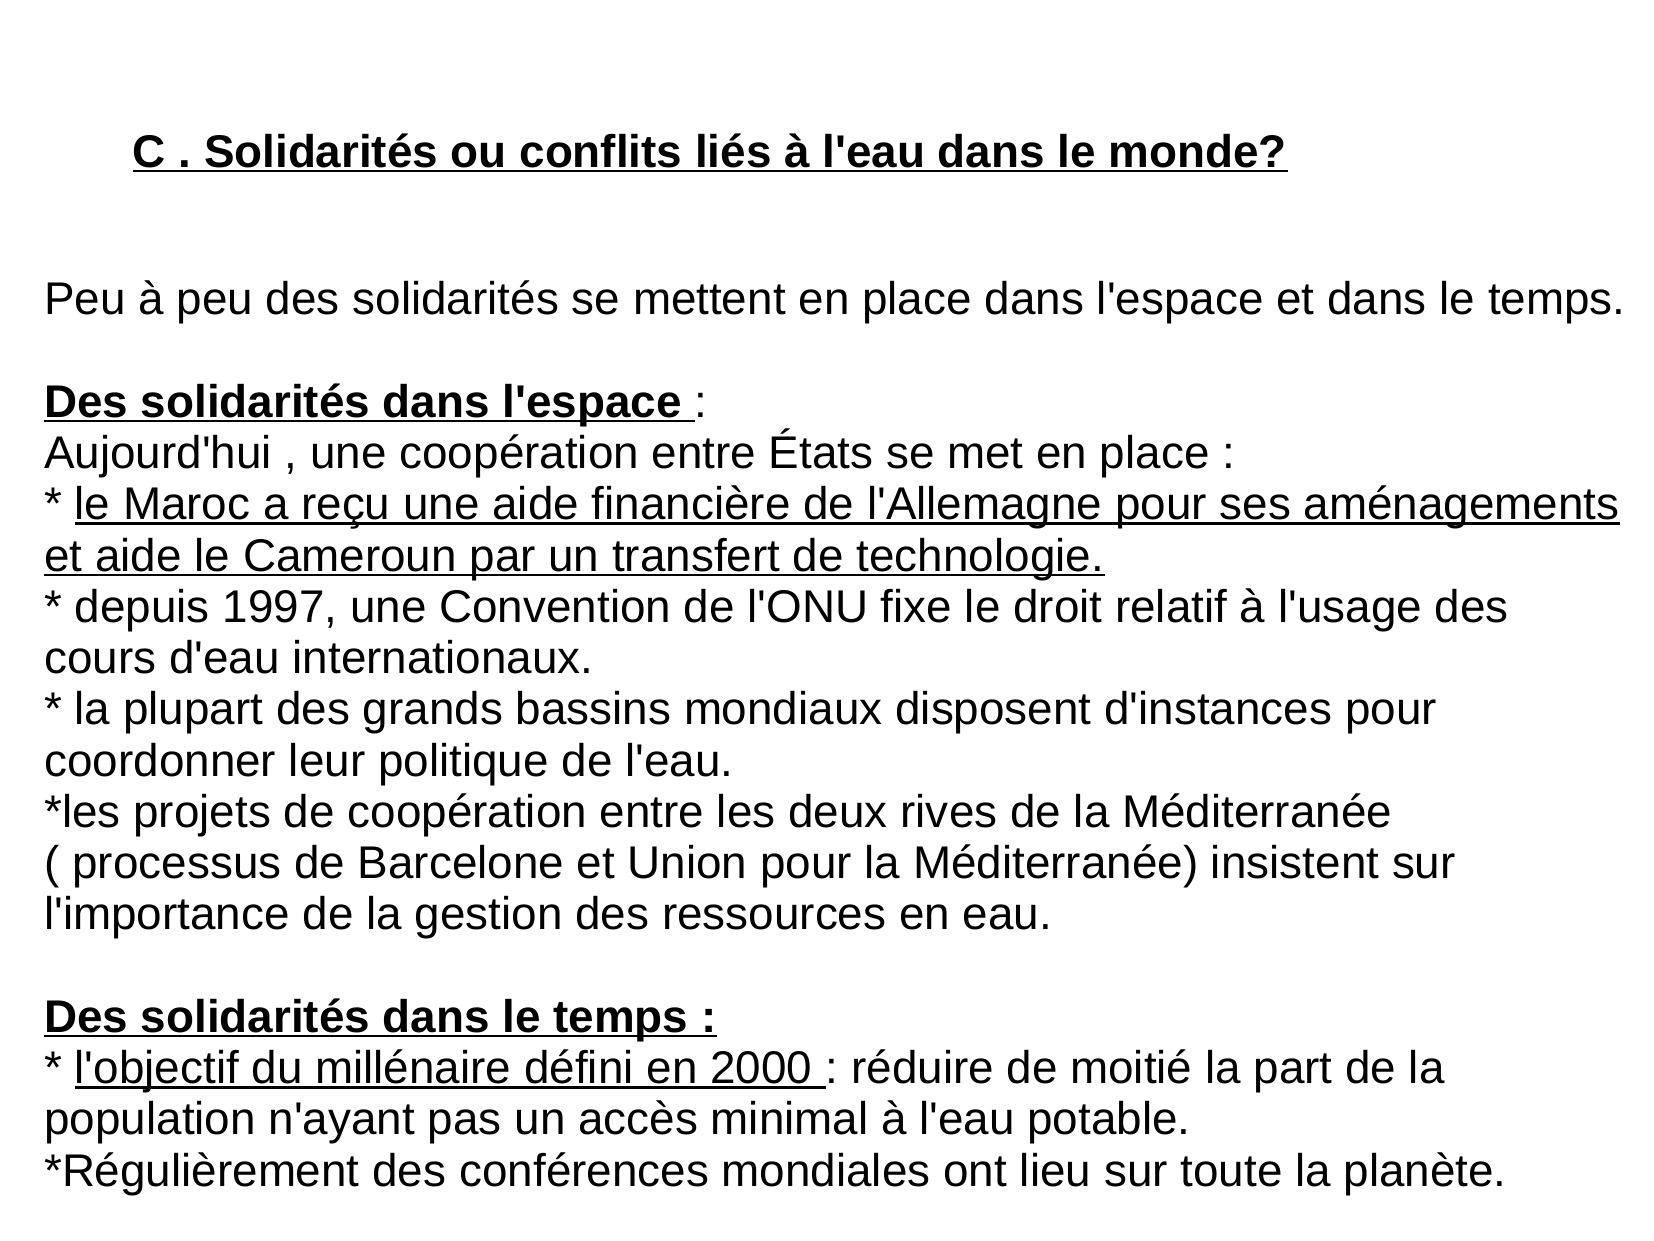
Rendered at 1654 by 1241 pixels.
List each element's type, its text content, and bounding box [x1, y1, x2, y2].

text_box C . Solidarités ou conflits liés à l'eau dans le monde? [118, 118, 1303, 186]
text_box Peu à peu des solidarités se mettent en place dans l'espace et dans le temps. Des solidarités dans l'espace : Aujourd'hui , une coopération entre États se met en place : * le Maroc a reçu une aide financière de l'Allemagne pour ses aménagements et aide le Cameroun par un transfert de technologie. * depuis 1997, une Convention de l'ONU fixe le droit relatif à l'usage des cours d'eau internationaux. * la plupart des grands bassins mondiaux disposent d'instances pour coordonner leur politique de l'eau. *les projets de coopération entre les deux rives de la Méditerranée ( processus de Barcelone et Union pour la Méditerranée) insistent sur l'importance de la gestion des ressources en eau. Des solidarités dans le temps : * l'objectif du millénaire défini en 2000 : réduire de moitié la part de la population n'ayant pas un accès minimal à l'eau potable. *Régulièrement des conférences mondiales ont lieu sur toute la planète. [29, 265, 1654, 1241]
